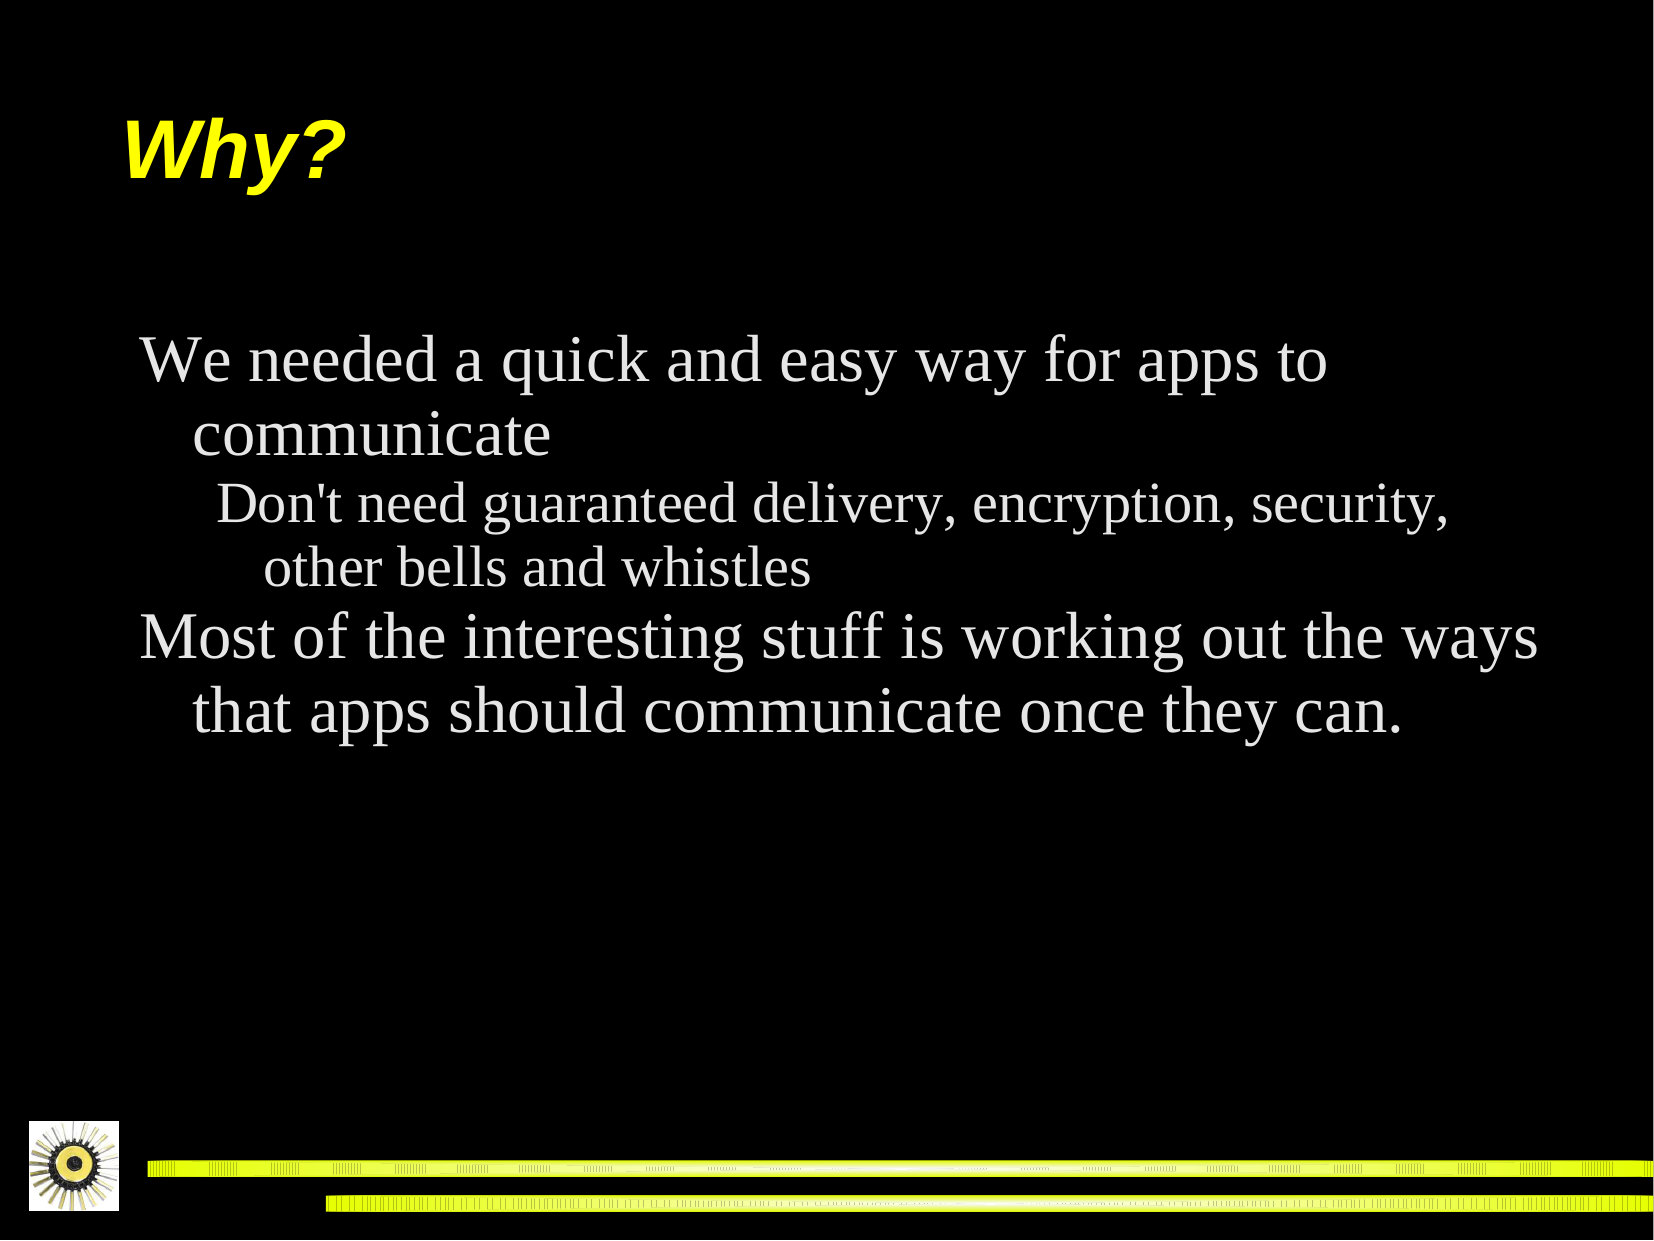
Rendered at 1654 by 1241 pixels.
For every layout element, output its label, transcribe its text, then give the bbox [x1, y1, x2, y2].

picture [29, 1121, 119, 1211]
list We needed a quick and easy way for apps to communicate Don't need guaranteed delivery, encryption, security, other bells and whistles Most of the interesting stuff is working out the ways that apps should communicate once they can. [121, 322, 1561, 1133]
title Why? [121, 46, 1534, 254]
